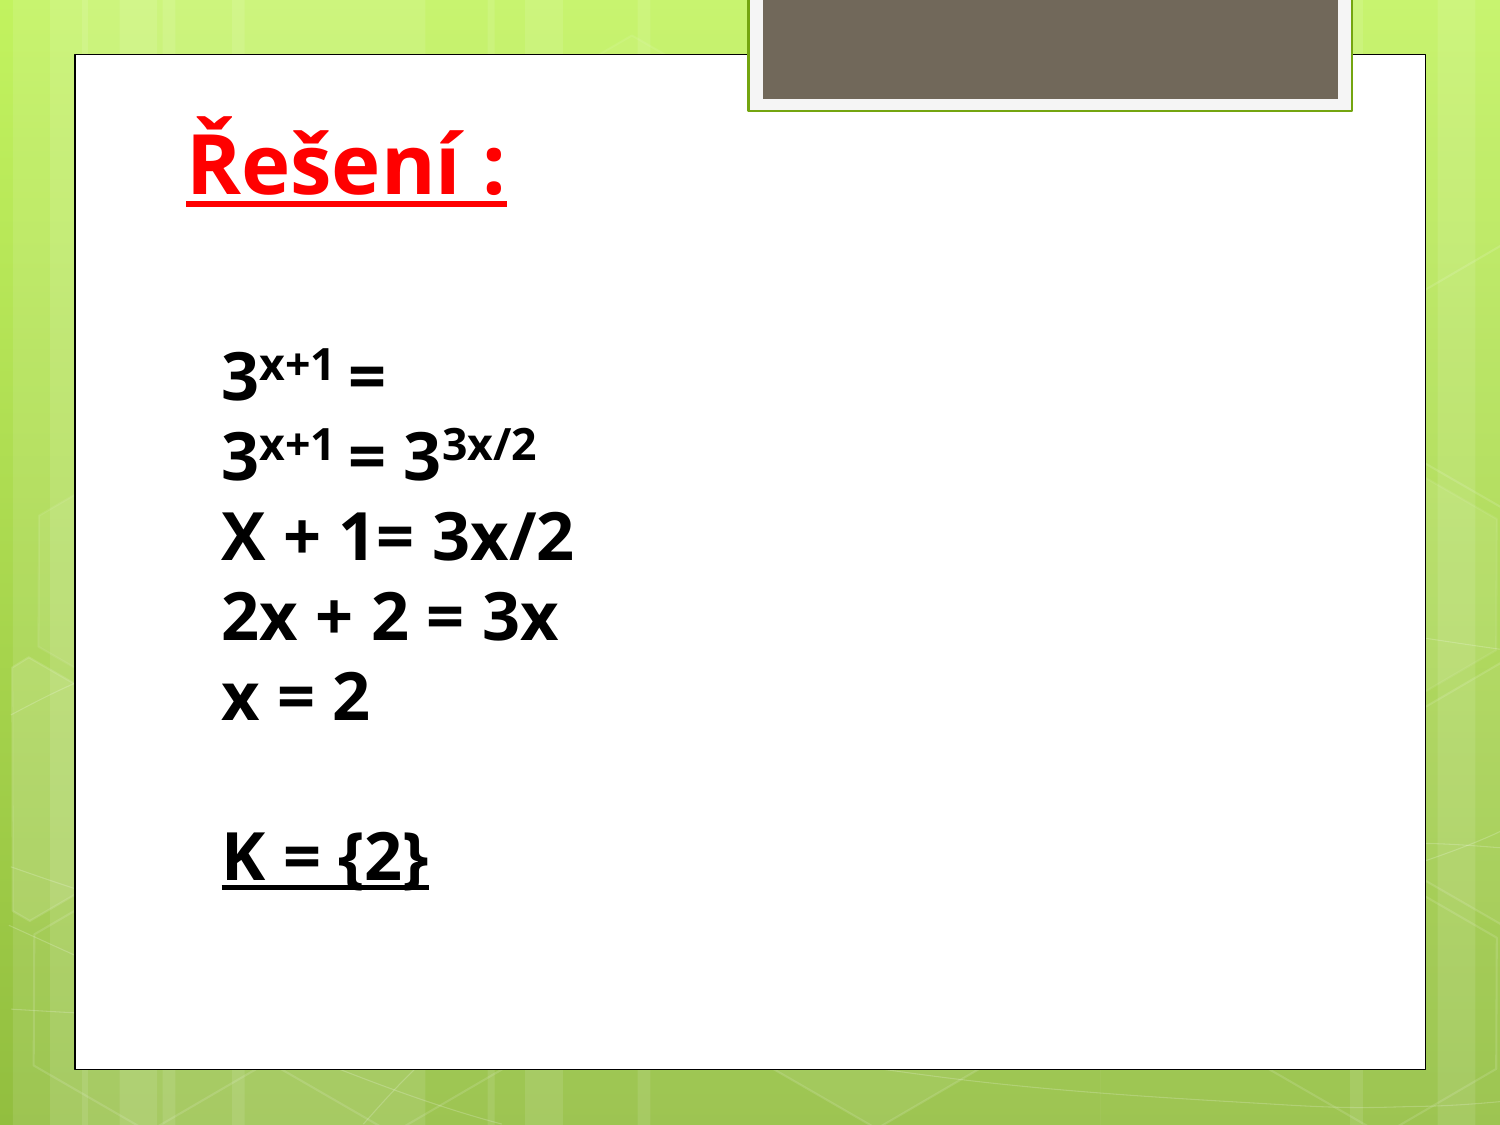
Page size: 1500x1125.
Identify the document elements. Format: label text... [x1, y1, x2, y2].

title Řešení : [171, 30, 1415, 219]
text_box 3x+1 = 3x+1 = 33x/2 X + 1= 3x/2 2x + 2 = 3x x = 2 K = {2} [207, 326, 1125, 901]
